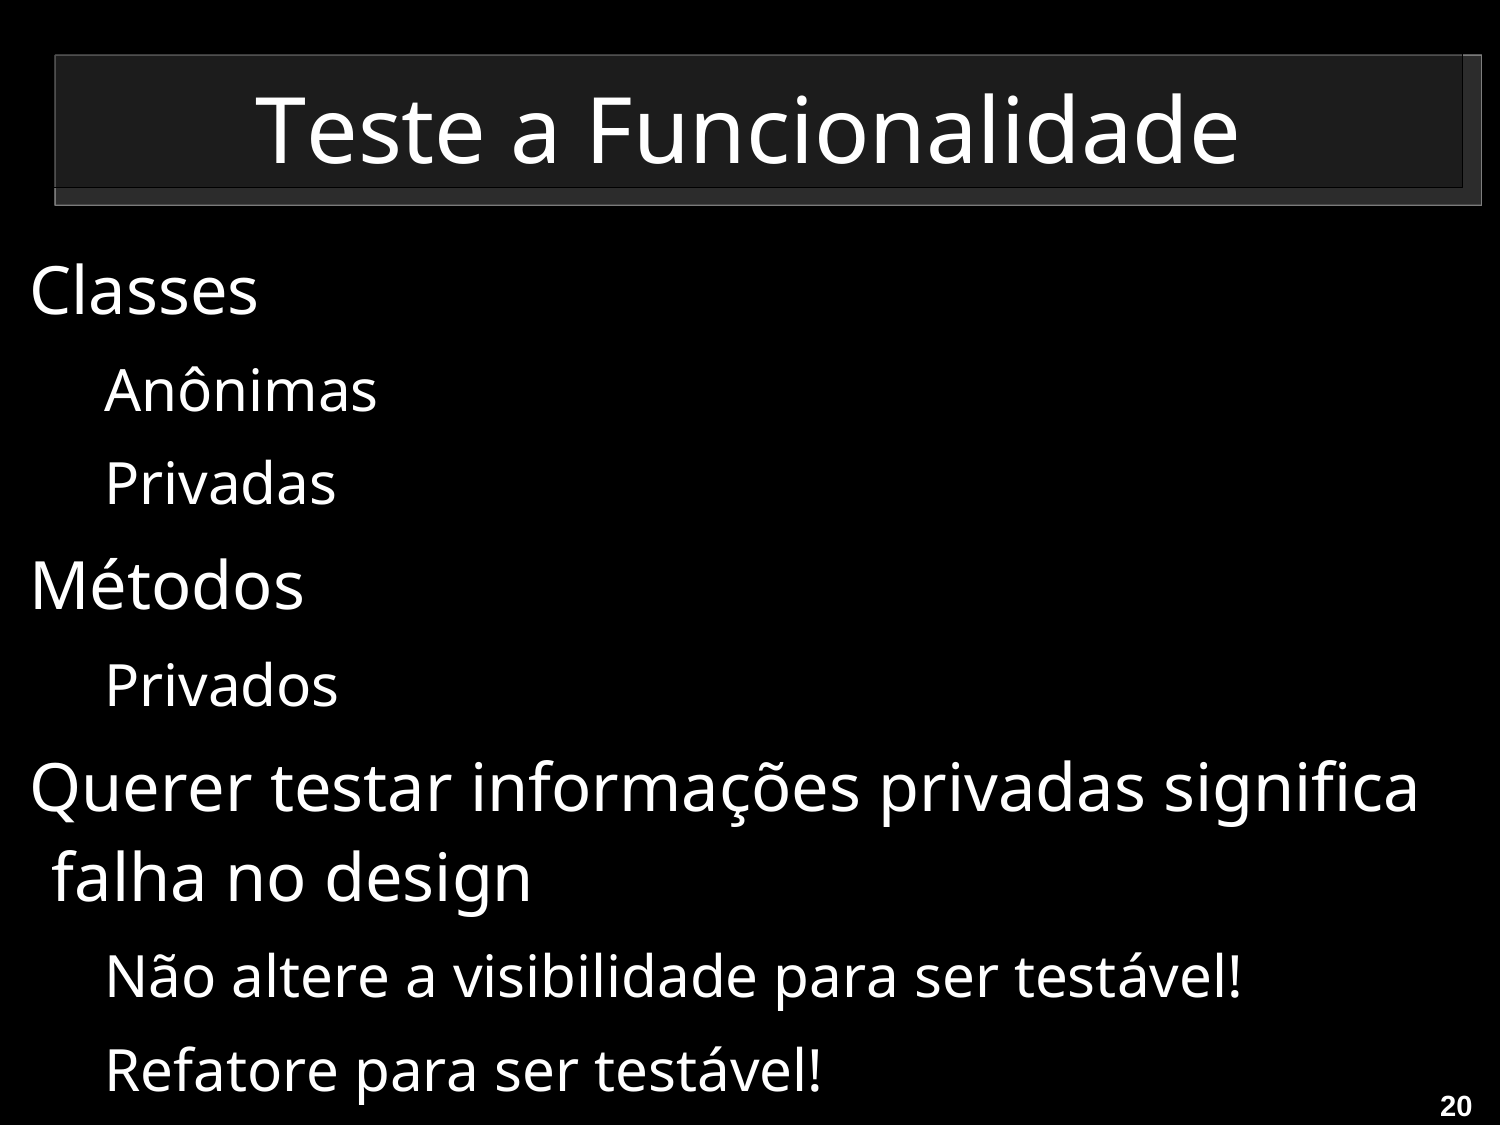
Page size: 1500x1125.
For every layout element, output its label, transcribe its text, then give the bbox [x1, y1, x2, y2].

title Teste a Funcionalidade [29, 38, 1469, 218]
list Classes Anônimas Privadas Métodos Privados Querer testar informações privadas significa falha no design Não altere a visibilidade para ser testável! Refatore para ser testável! [29, 243, 1469, 1073]
